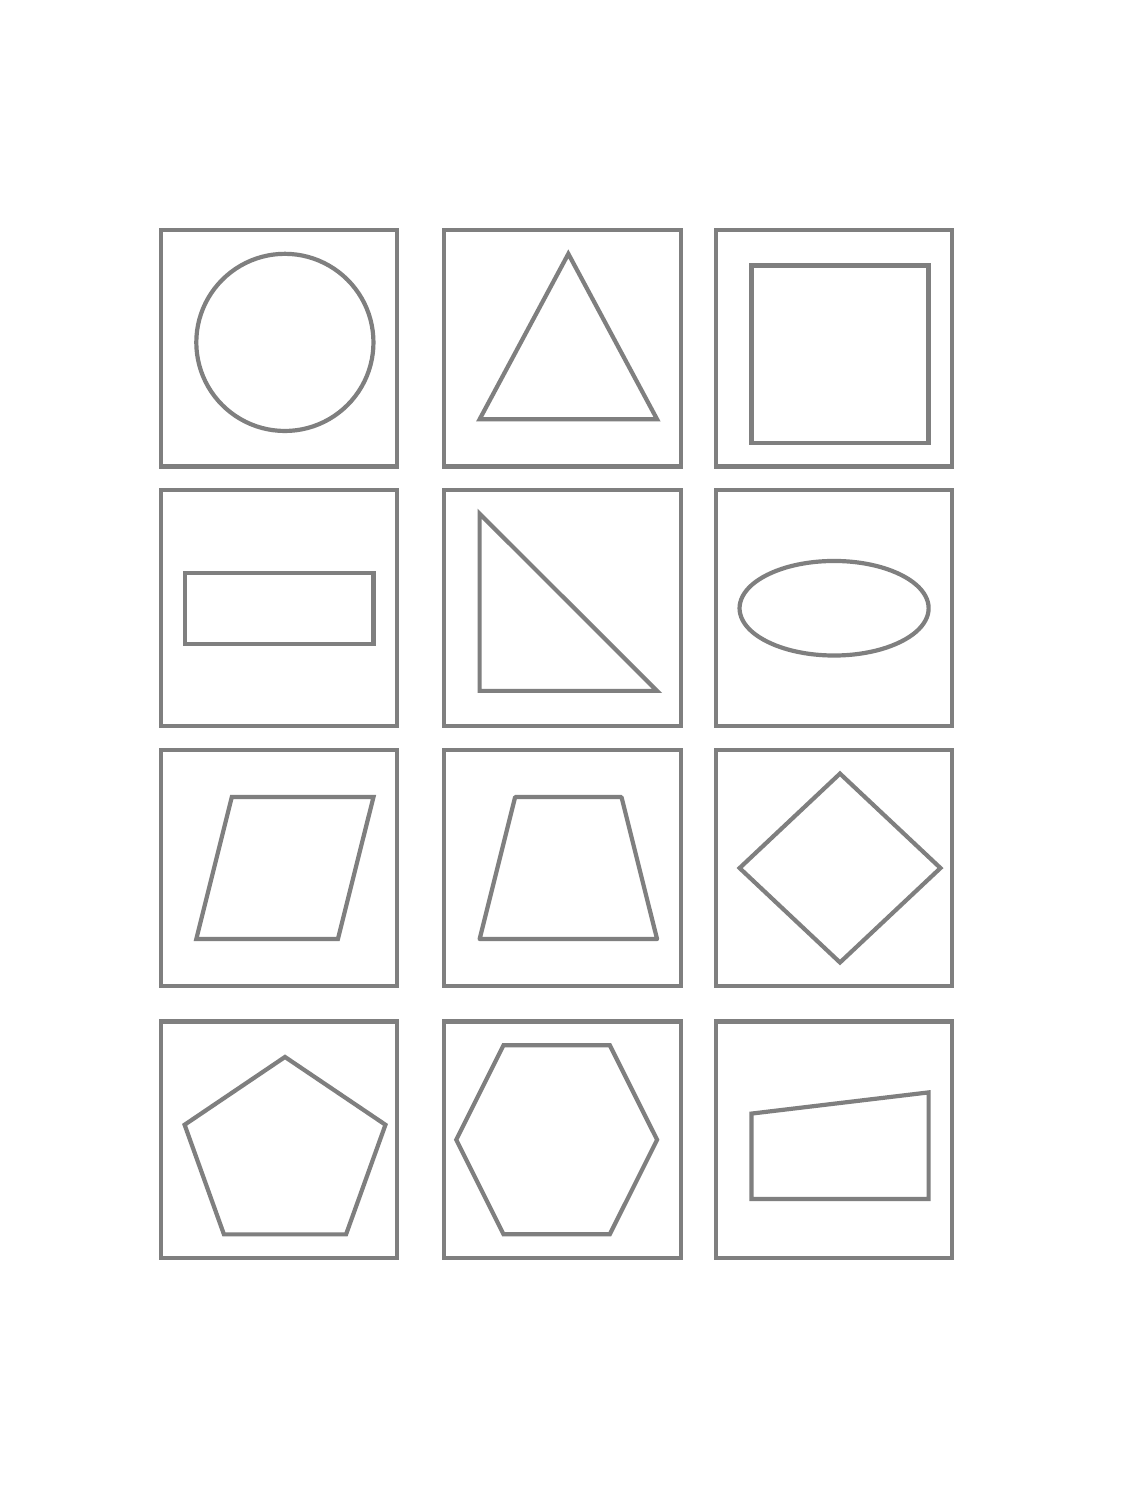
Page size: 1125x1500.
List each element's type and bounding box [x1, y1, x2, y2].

text_box [444, 230, 681, 467]
text_box [160, 230, 398, 467]
text_box [444, 1021, 681, 1258]
text_box [716, 490, 953, 727]
text_box [716, 750, 953, 987]
text_box [444, 750, 681, 987]
text_box [160, 750, 398, 987]
text_box [160, 1021, 398, 1258]
text_box [716, 1021, 953, 1258]
text_box [160, 490, 398, 727]
text_box [716, 230, 953, 467]
text_box [444, 490, 681, 727]
